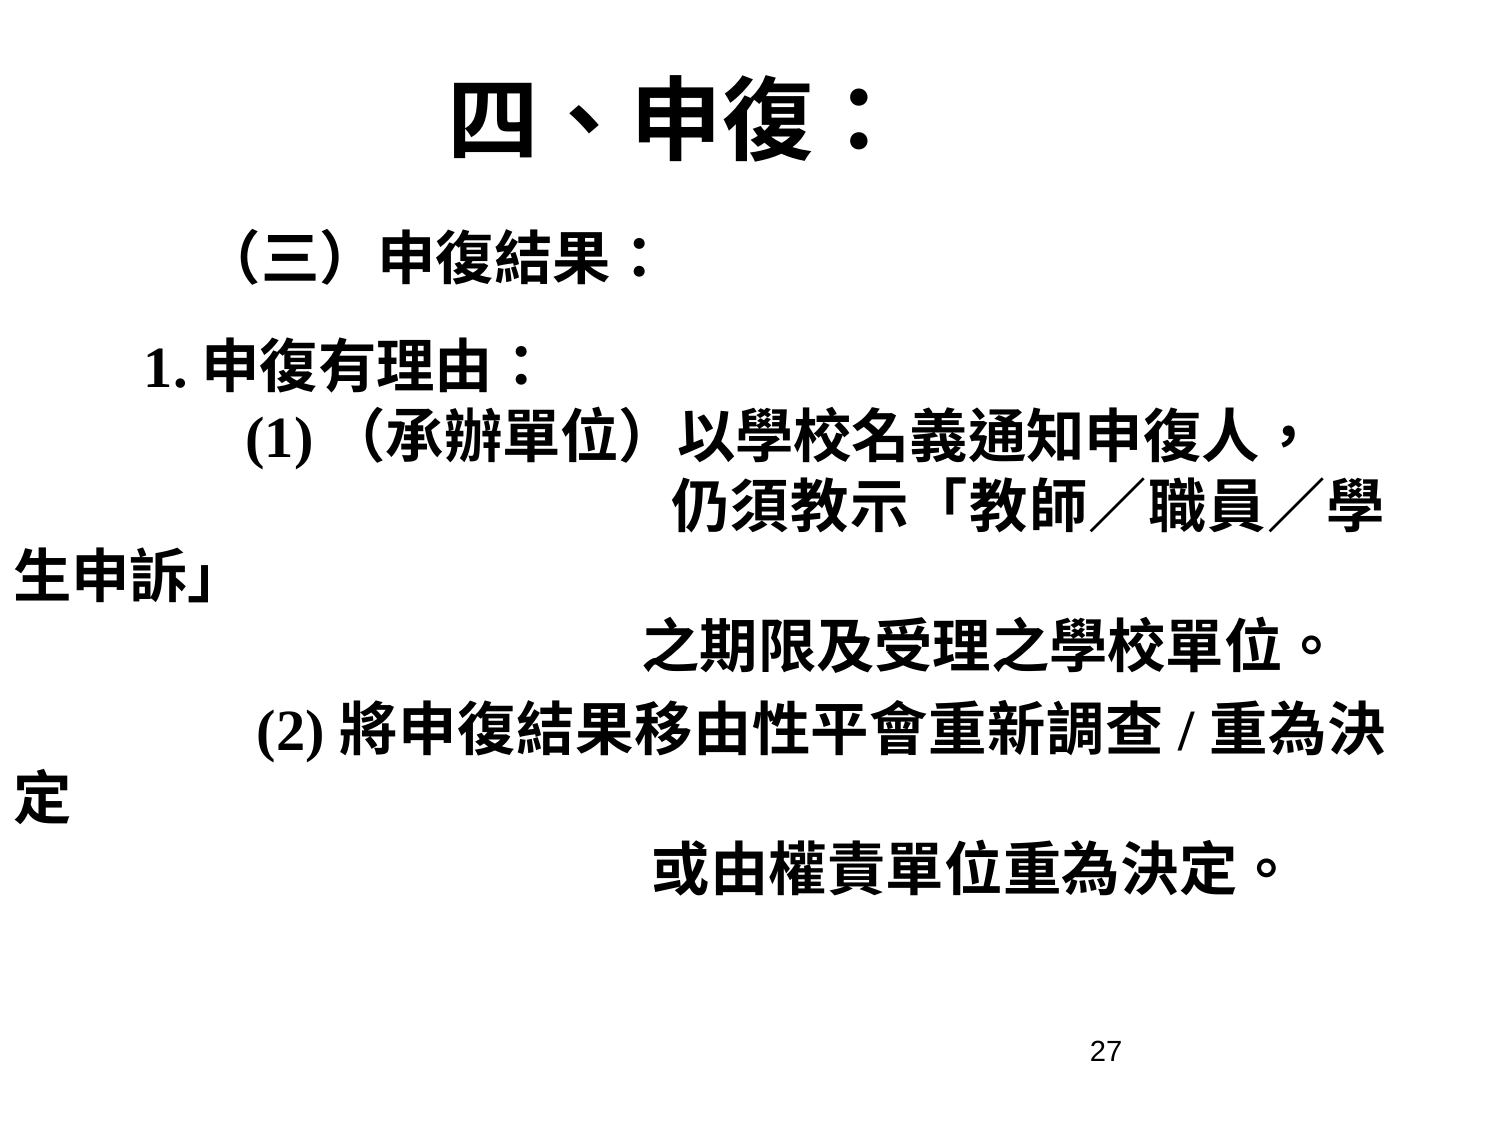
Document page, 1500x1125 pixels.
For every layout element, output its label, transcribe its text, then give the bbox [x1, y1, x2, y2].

text_box 四、申復： （三）申復結果： 1.申復有理由： (1)（承辦單位）以學校名義通知申復人， 仍須教示「教師／職員／學生申訴」 之期限及受理之學校單位。 (2)將申復結果移由性平會重新調查/重為決定 或由權責單位重為決定。 [0, 54, 1405, 979]
text_box [1074, 1024, 1426, 1103]
